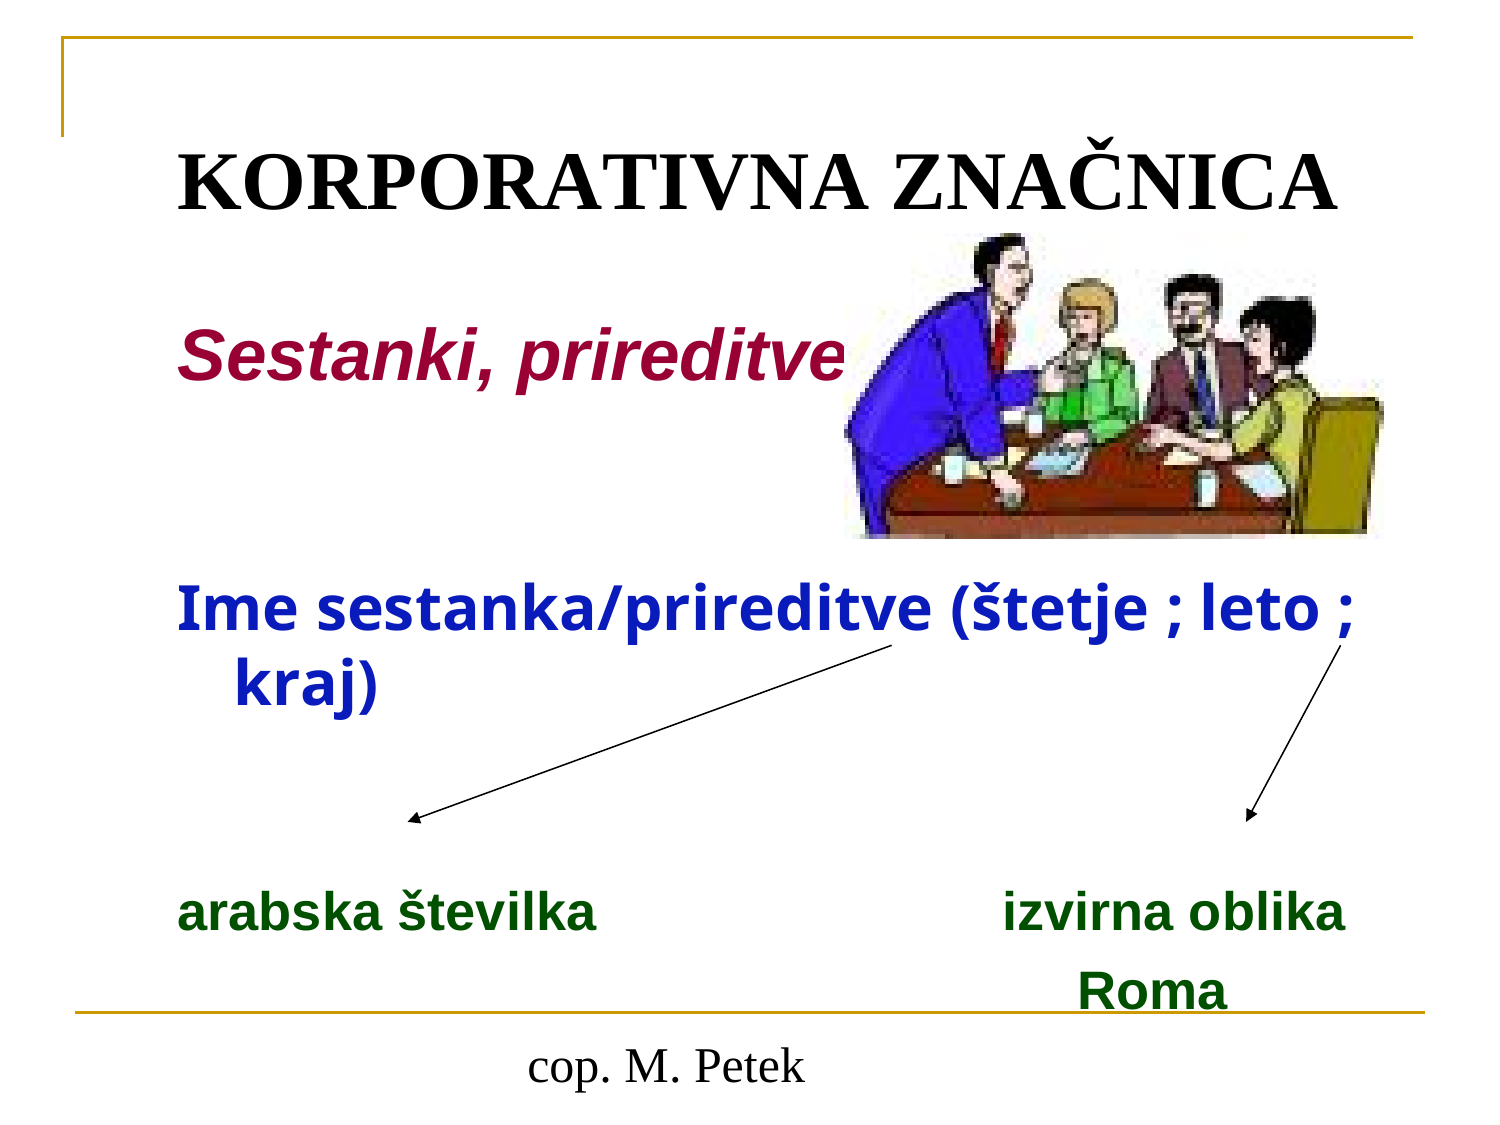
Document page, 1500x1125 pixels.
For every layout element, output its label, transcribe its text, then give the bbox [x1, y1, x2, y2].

picture [844, 233, 1384, 539]
title [75, 45, 1426, 233]
text_box KORPORATIVNA ZNAČNICA [162, 118, 1438, 235]
list Sestanki, prireditve Ime sestanka/prireditve (štetje ; leto ; kraj) arabska številka izvirna oblika Roma [162, 299, 1438, 1106]
